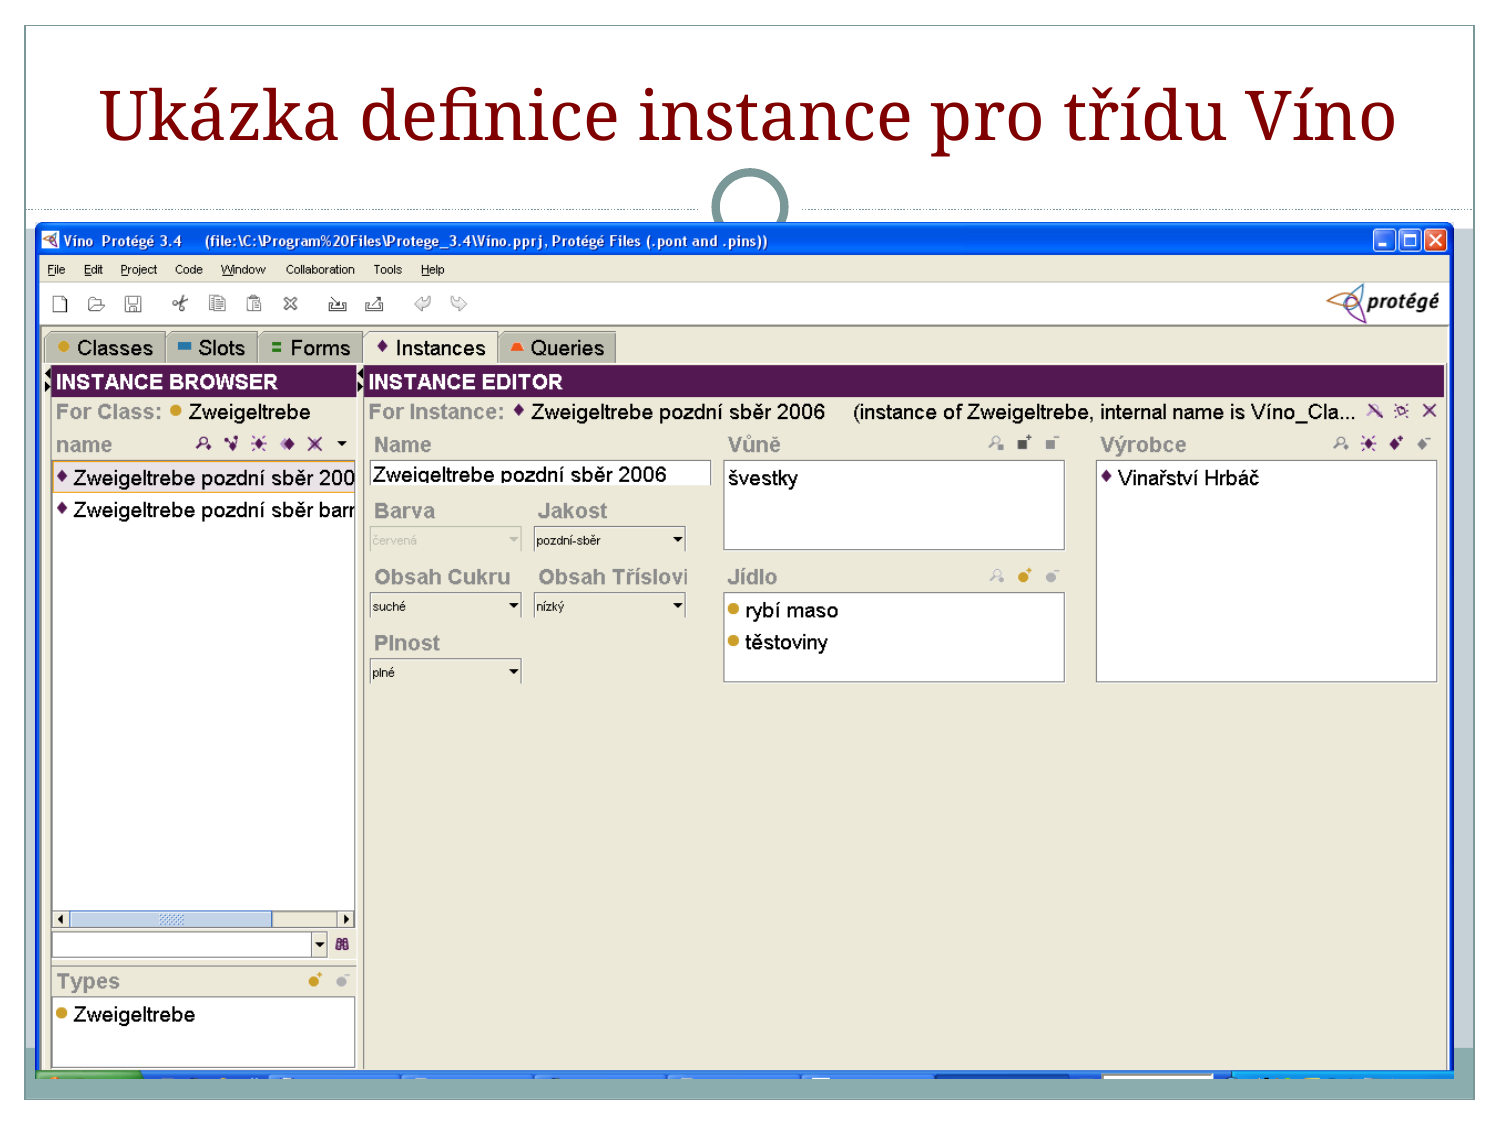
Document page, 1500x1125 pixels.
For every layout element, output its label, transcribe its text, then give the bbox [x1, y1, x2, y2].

text_box [35, 222, 1454, 1079]
title Ukázka definice instance pro třídu Víno [49, 37, 1450, 162]
